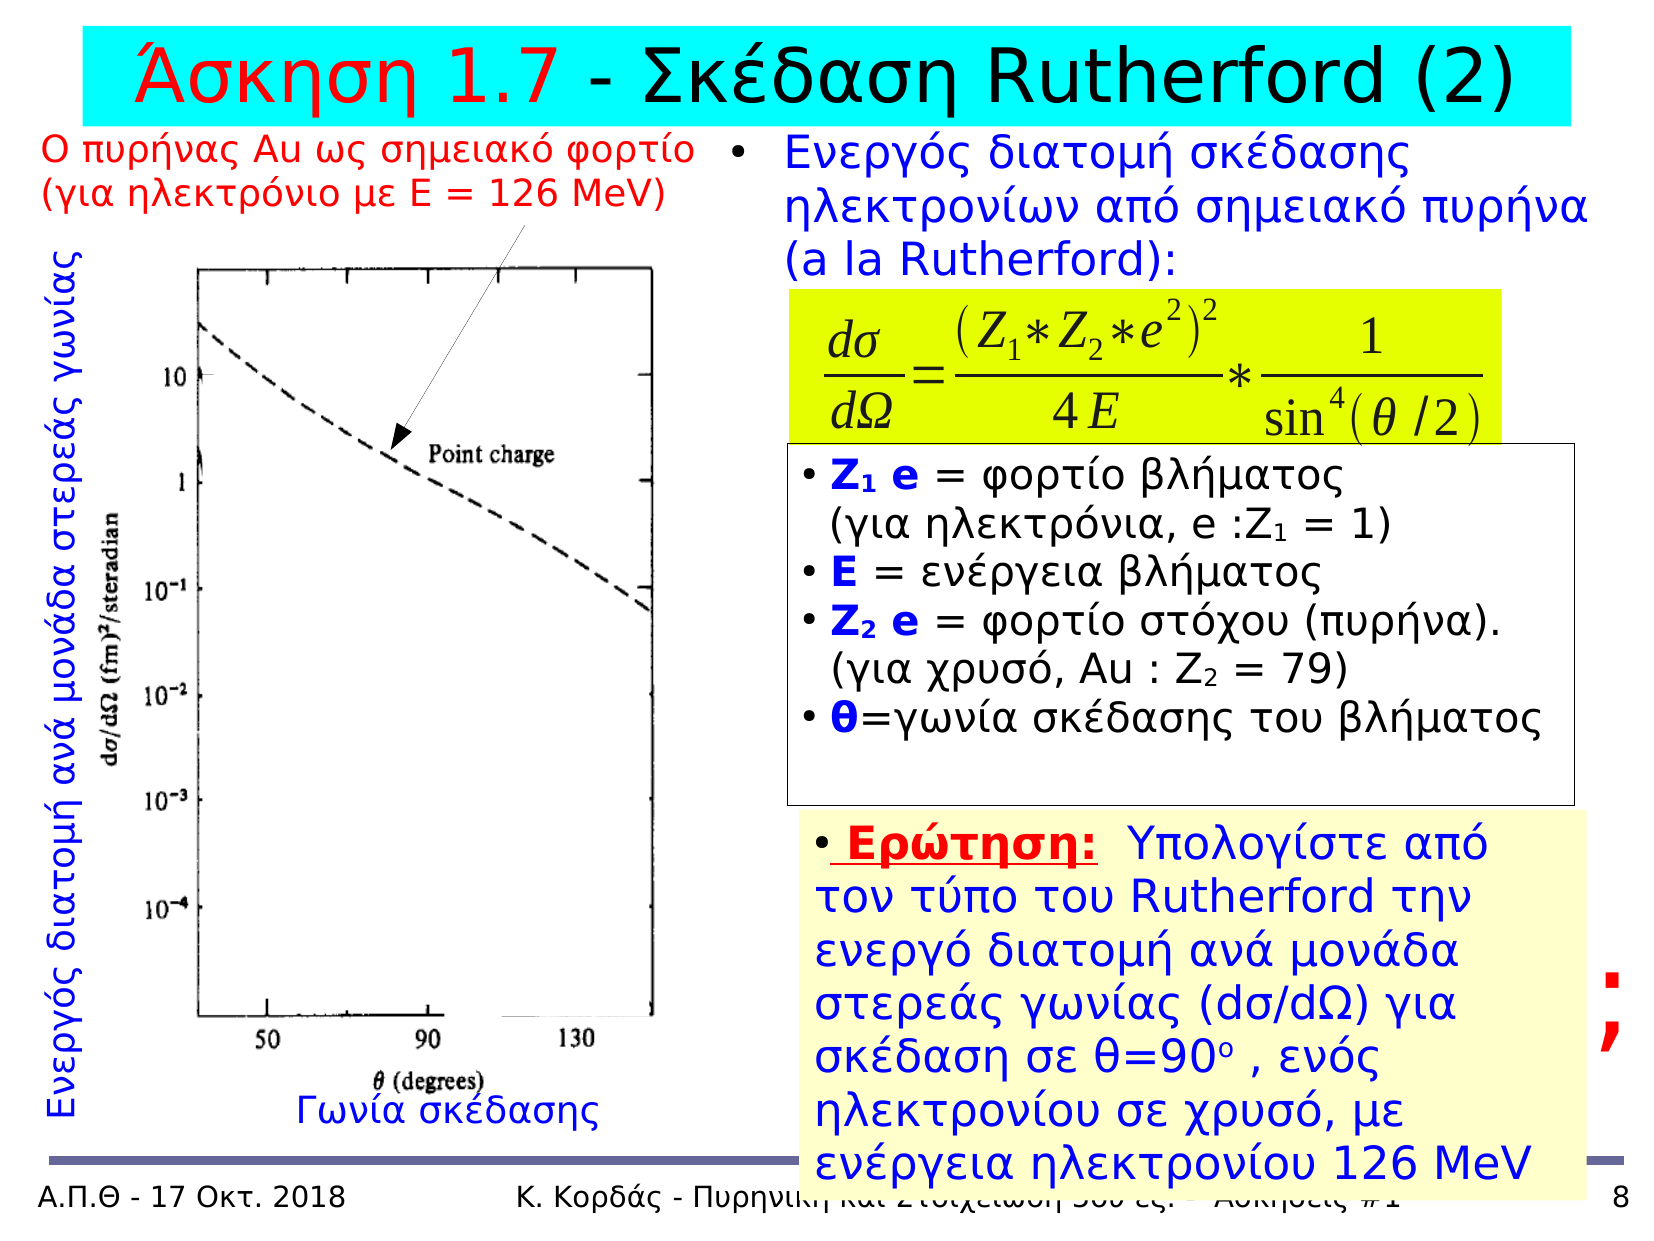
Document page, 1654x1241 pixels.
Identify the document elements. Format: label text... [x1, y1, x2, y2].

text_box [202, 375, 650, 1023]
text_box Ζ1 e = φορτίο βλήματος (για ηλεκτρόνια, e :Z1 = 1) Ε = ενέργεια βλήματος Ζ2 e = φορτίο στόχου (πυρήνα). (για χρυσό, Au : Z2 = 79) θ=γωνία σκέδασης του βλήματος [787, 443, 1575, 806]
text_box Ο πυρήνας Au ως σημειακό φορτίο (για ηλεκτρόνιο με Ε = 126 MeV) [25, 120, 747, 224]
text_box Ενεργός διατομή ανά μονάδα στερεάς γωνίας [32, 197, 92, 1136]
title Άσκηση 1.7 - Σκέδαση Rutherford (2) [82, 25, 1571, 126]
text_box Ερώτηση: Υπολογίστε από τον τύπο του Rutherford την ενεργό διατομή ανά μονάδα στερεάς γωνίας (dσ/dΩ) για σκέδαση σε θ=90ο , ενός ηλεκτρονίου σε χρυσό, με ενέργεια ηλεκτρονίου 126 MeV [799, 809, 1587, 1201]
chart [807, 289, 1499, 443]
text_box Γωνία σκέδασης [280, 1081, 656, 1141]
text_box ; [1577, 913, 1649, 1075]
list Ενεργός διατομή σκέδασης ηλεκτρονίων από σημειακό πυρήνα (a la Rutherford): [712, 126, 1613, 1088]
picture [92, 262, 673, 1099]
